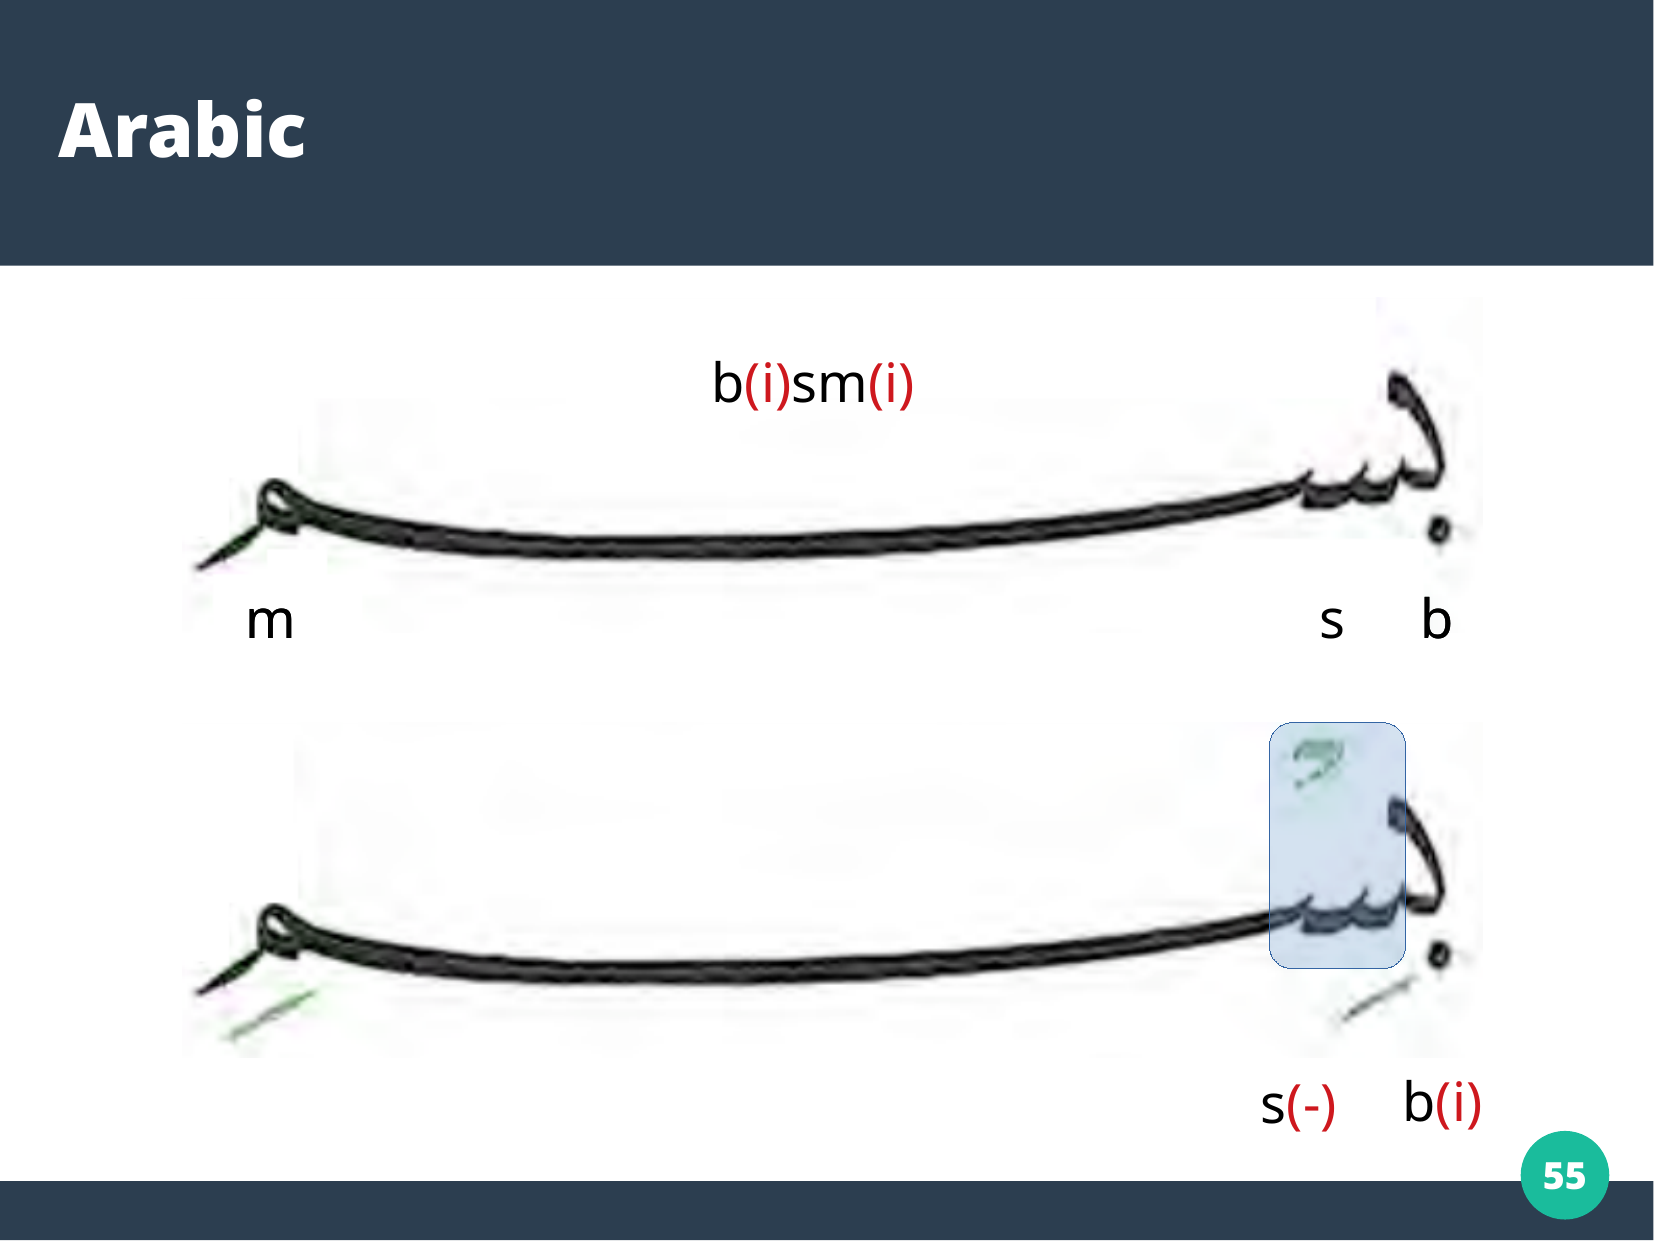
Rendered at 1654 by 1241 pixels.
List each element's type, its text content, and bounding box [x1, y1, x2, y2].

text_box s [1305, 572, 1365, 651]
text_box b(i)sm(i) [696, 336, 993, 438]
text_box s(-) [1246, 1057, 1387, 1146]
text_box m [230, 572, 308, 651]
text_box [1269, 722, 1406, 969]
text_box b [1405, 572, 1465, 651]
picture [182, 297, 1483, 633]
picture [182, 722, 1483, 1058]
title Arabic [59, 49, 1595, 207]
text_box b(i) [1387, 1056, 1518, 1146]
